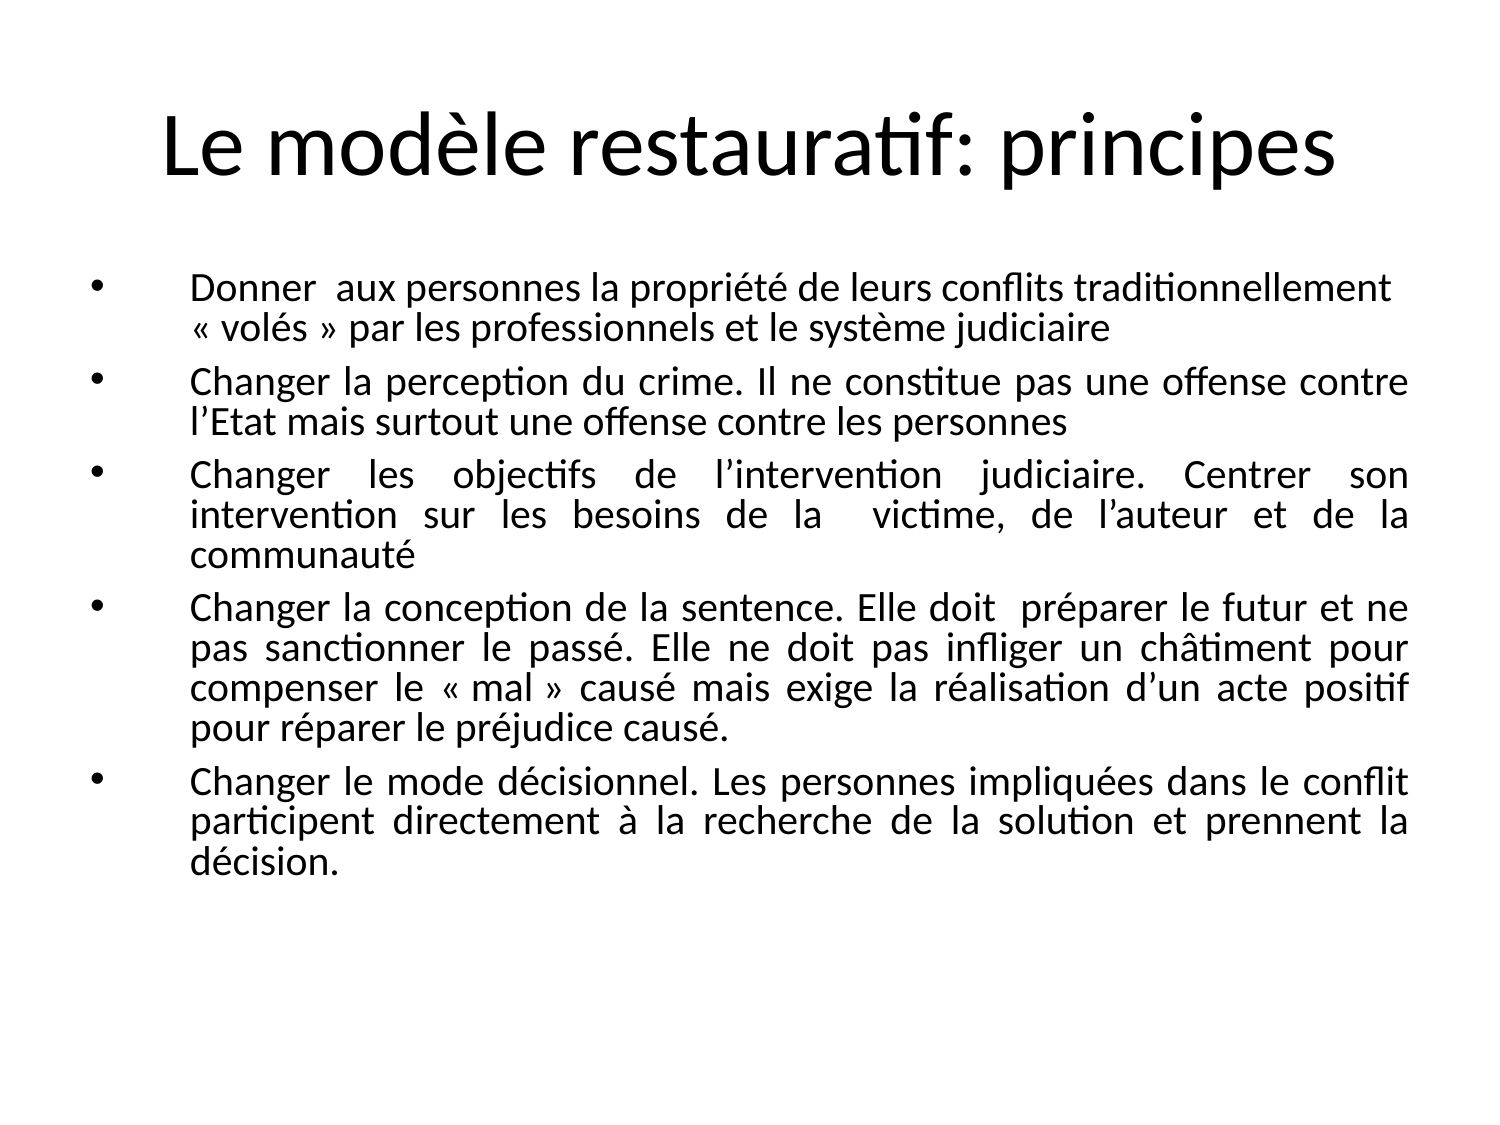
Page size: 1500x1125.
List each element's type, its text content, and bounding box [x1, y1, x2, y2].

list Donner aux personnes la propriété de leurs conflits traditionnellement « volés » par les professionnels et le système judiciaire Changer la perception du crime. Il ne constitue pas une offense contre l’Etat mais surtout une offense contre les personnes Changer les objectifs de l’intervention judiciaire. Centrer son intervention sur les besoins de la victime, de l’auteur et de la communauté Changer la conception de la sentence. Elle doit préparer le futur et ne pas sanctionner le passé. Elle ne doit pas infliger un châtiment pour compenser le « mal » causé mais exige la réalisation d’un acte positif pour réparer le préjudice causé. Changer le mode décisionnel. Les personnes impliquées dans le conflit participent directement à la recherche de la solution et prennent la décision. [75, 262, 1425, 1005]
title Le modèle restauratif: principes [75, 45, 1425, 233]
